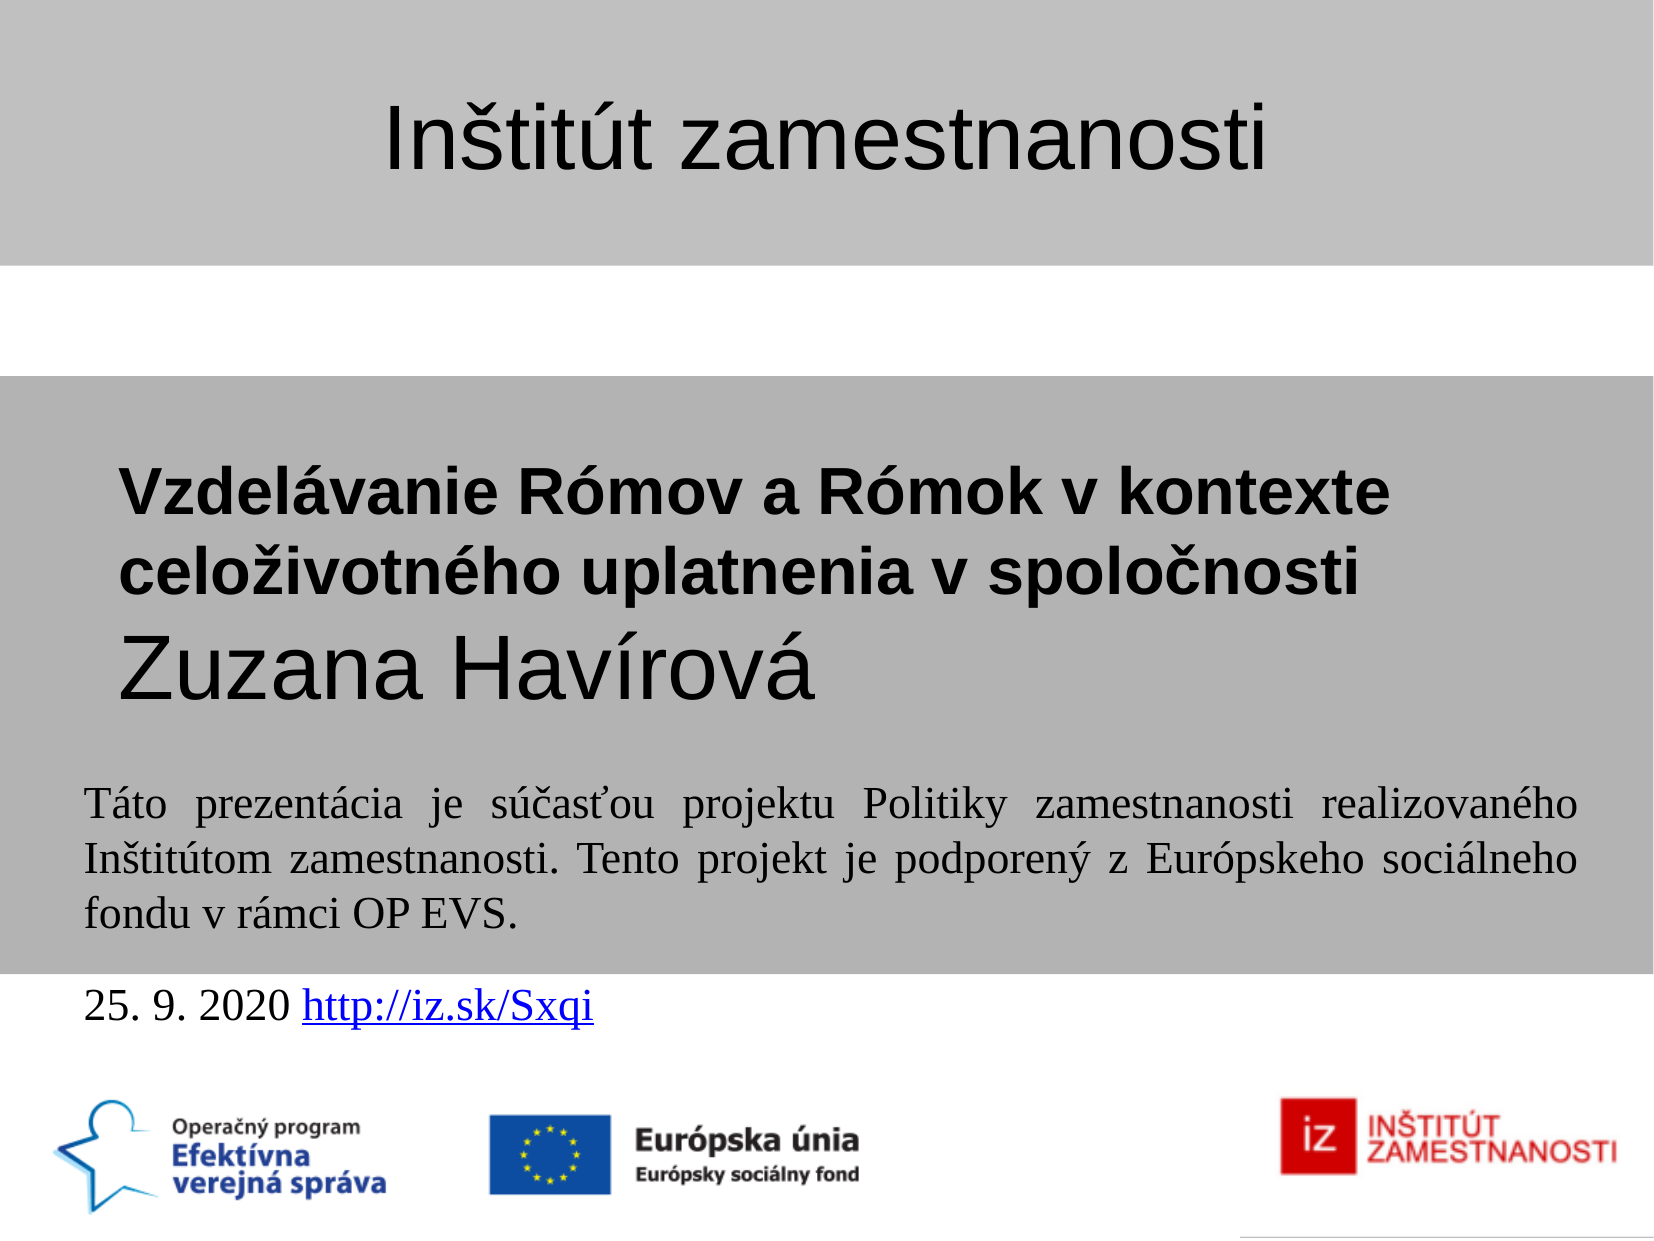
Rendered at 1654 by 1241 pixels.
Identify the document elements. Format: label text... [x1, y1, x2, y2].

text_box [0, 376, 1654, 975]
picture [1240, 1033, 1654, 1240]
picture [29, 1062, 886, 1240]
text_box Vzdelávanie Rómov a Rómok v kontexte celoživotného uplatnenia v spoločnosti Zuzana Havírová [118, 448, 1565, 764]
text_box Inštitút zamestnanosti [88, 29, 1565, 237]
text_box Táto prezentácia je súčasťou projektu Politiky zamestnanosti realizovaného Inštitútom zamestnanosti. Tento projekt je podporený z Európskeho sociálneho fondu v rámci OP EVS. 25. 9. 2020 http://iz.sk/Sxqi [68, 764, 1595, 942]
